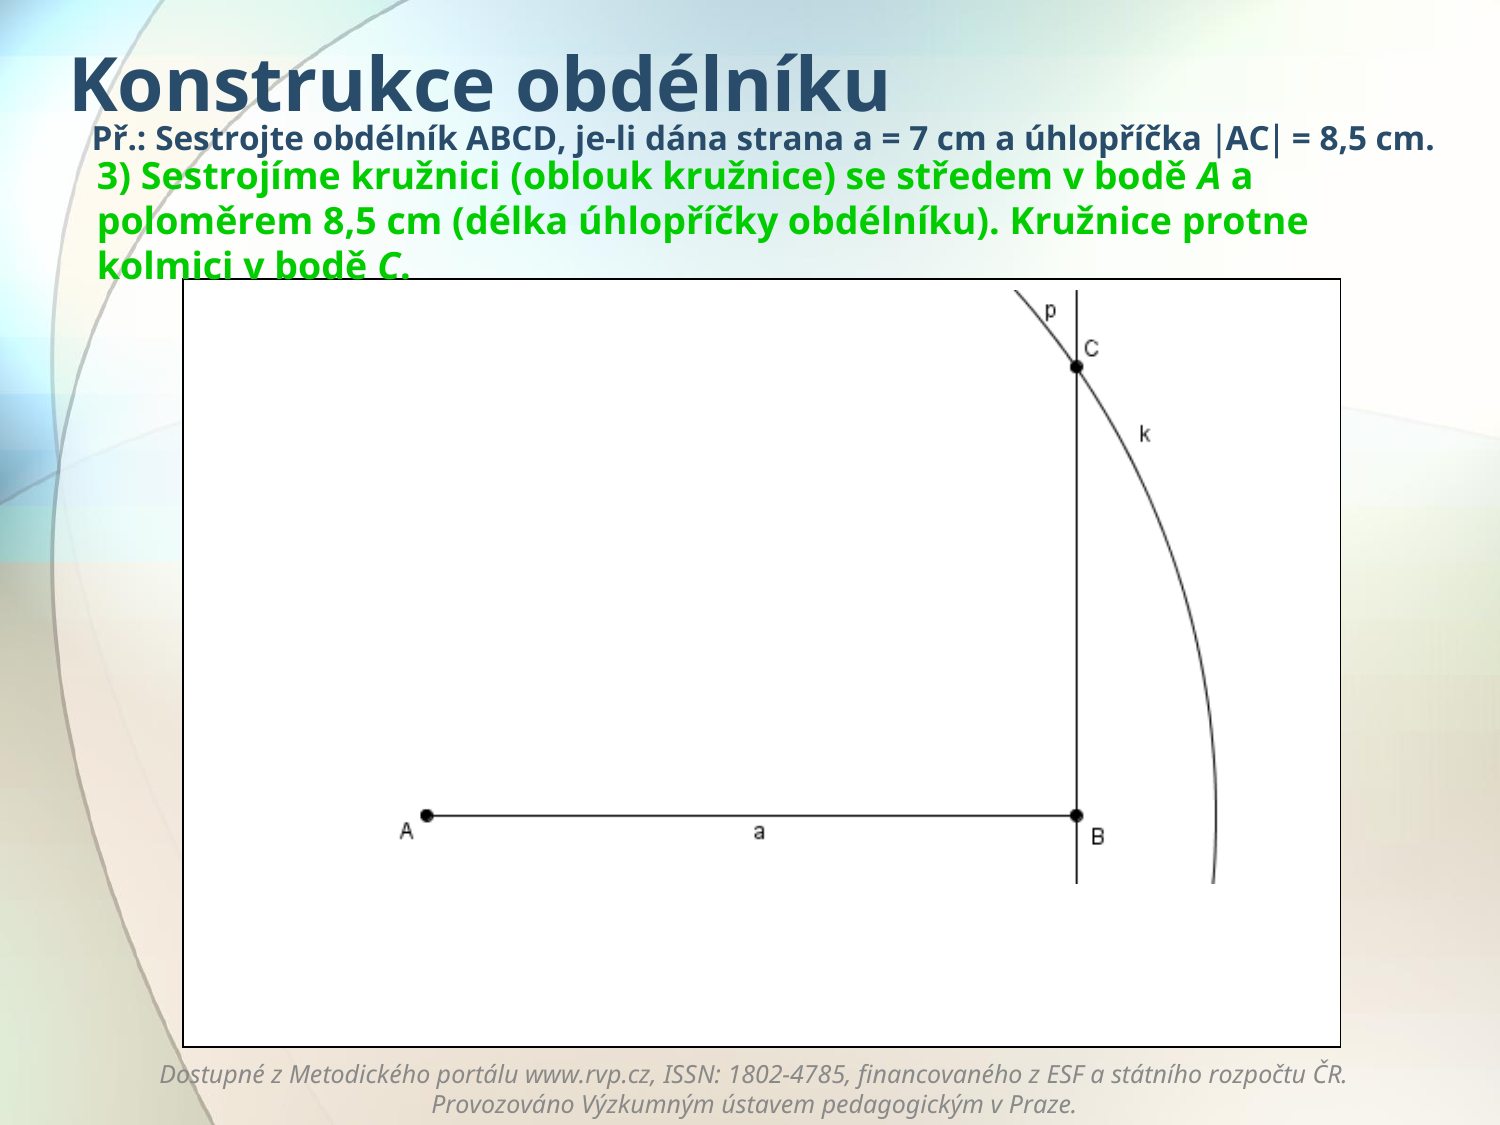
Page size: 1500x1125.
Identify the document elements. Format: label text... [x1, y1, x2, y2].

text_box 3) Sestrojíme kružnici (oblouk kružnice) se středem v bodě A a poloměrem 8,5 cm (délka úhlopříčky obdélníku). Kružnice protne kolmici v bodě C. [82, 172, 1459, 267]
picture [0, 0, 1500, 1125]
text_box Př.: Sestrojte obdélník ABCD, je-li dána strana a = 7 cm a úhlopříčka AC = 8,5 cm. [76, 90, 1459, 185]
text_box [183, 278, 1341, 1047]
title Konstrukce obdélníku [53, 38, 1388, 142]
